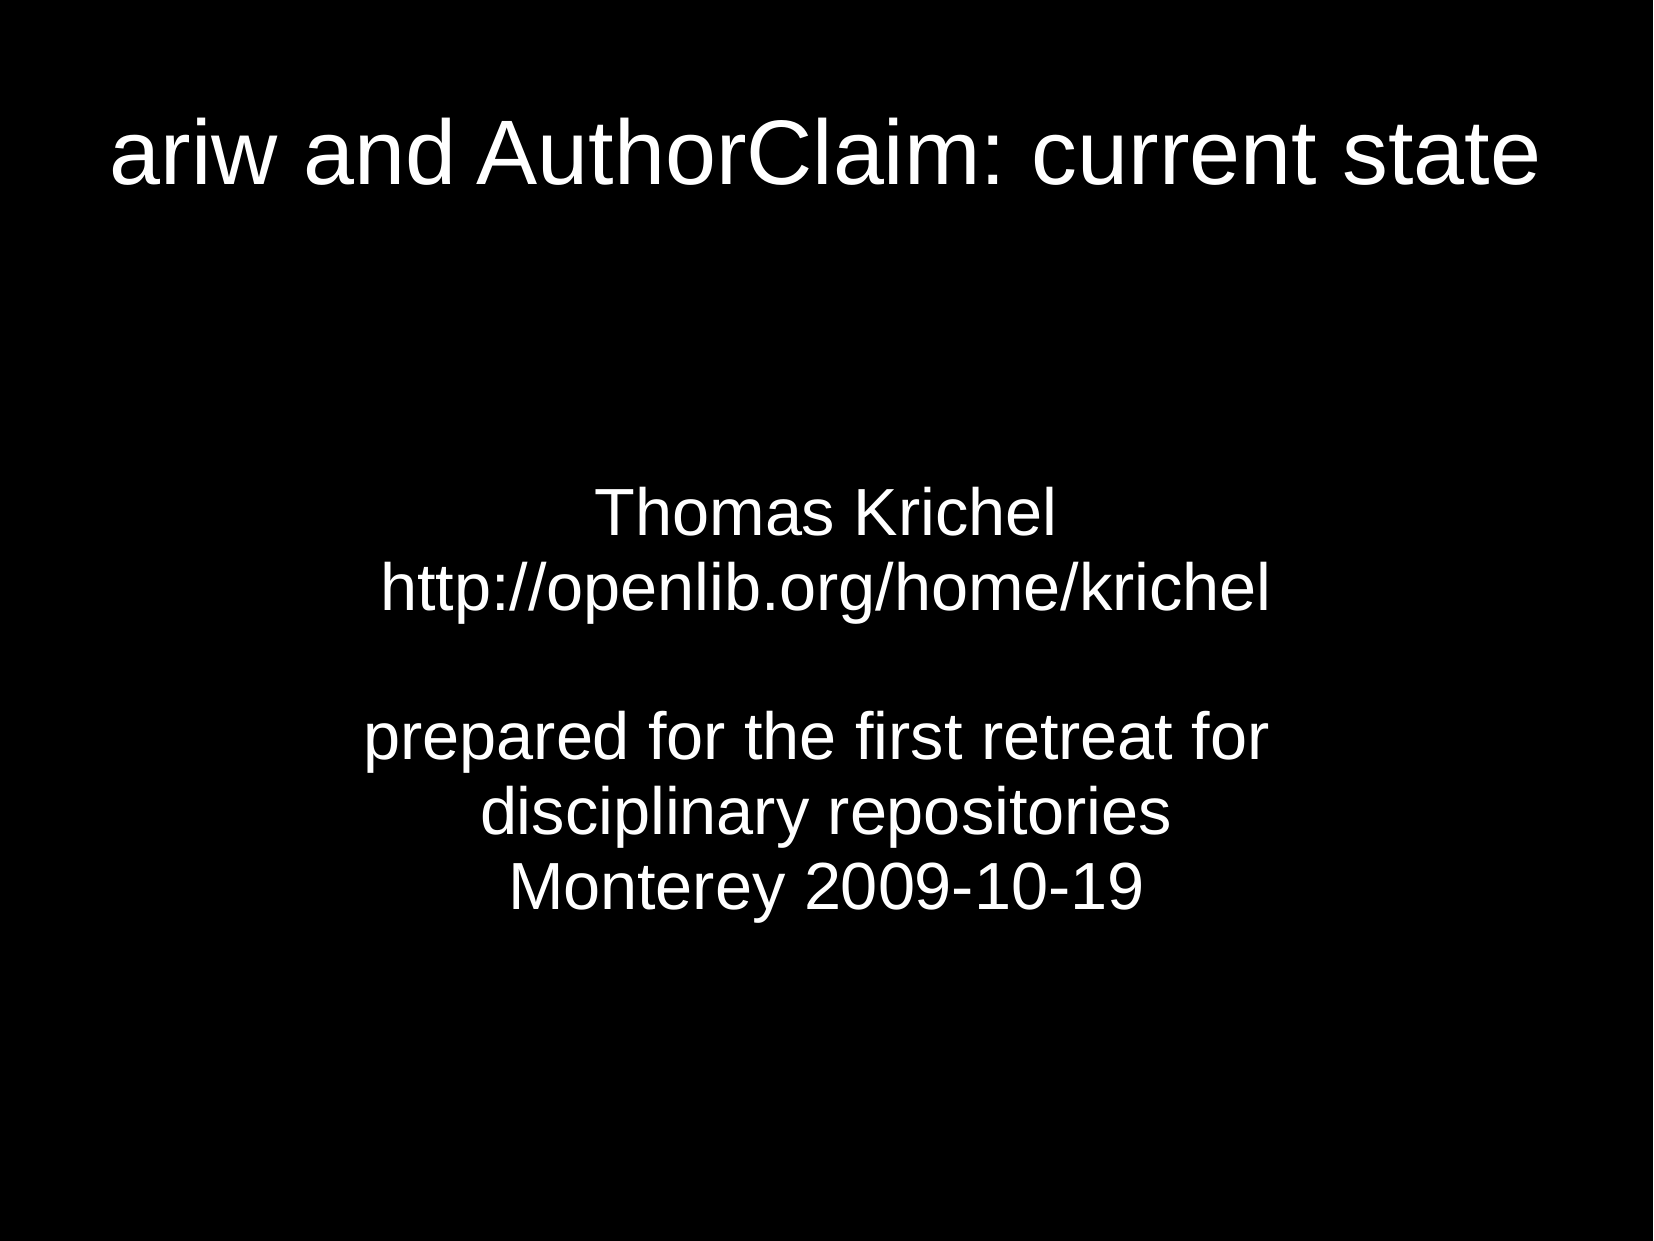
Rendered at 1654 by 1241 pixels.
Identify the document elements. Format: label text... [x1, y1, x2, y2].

subtitle Thomas Krichel http://openlib.org/home/krichel prepared for the first retreat for disciplinary repositories Monterey 2009-10-19 [82, 290, 1571, 1109]
title ariw and AuthorClaim: current state [82, 49, 1571, 257]
